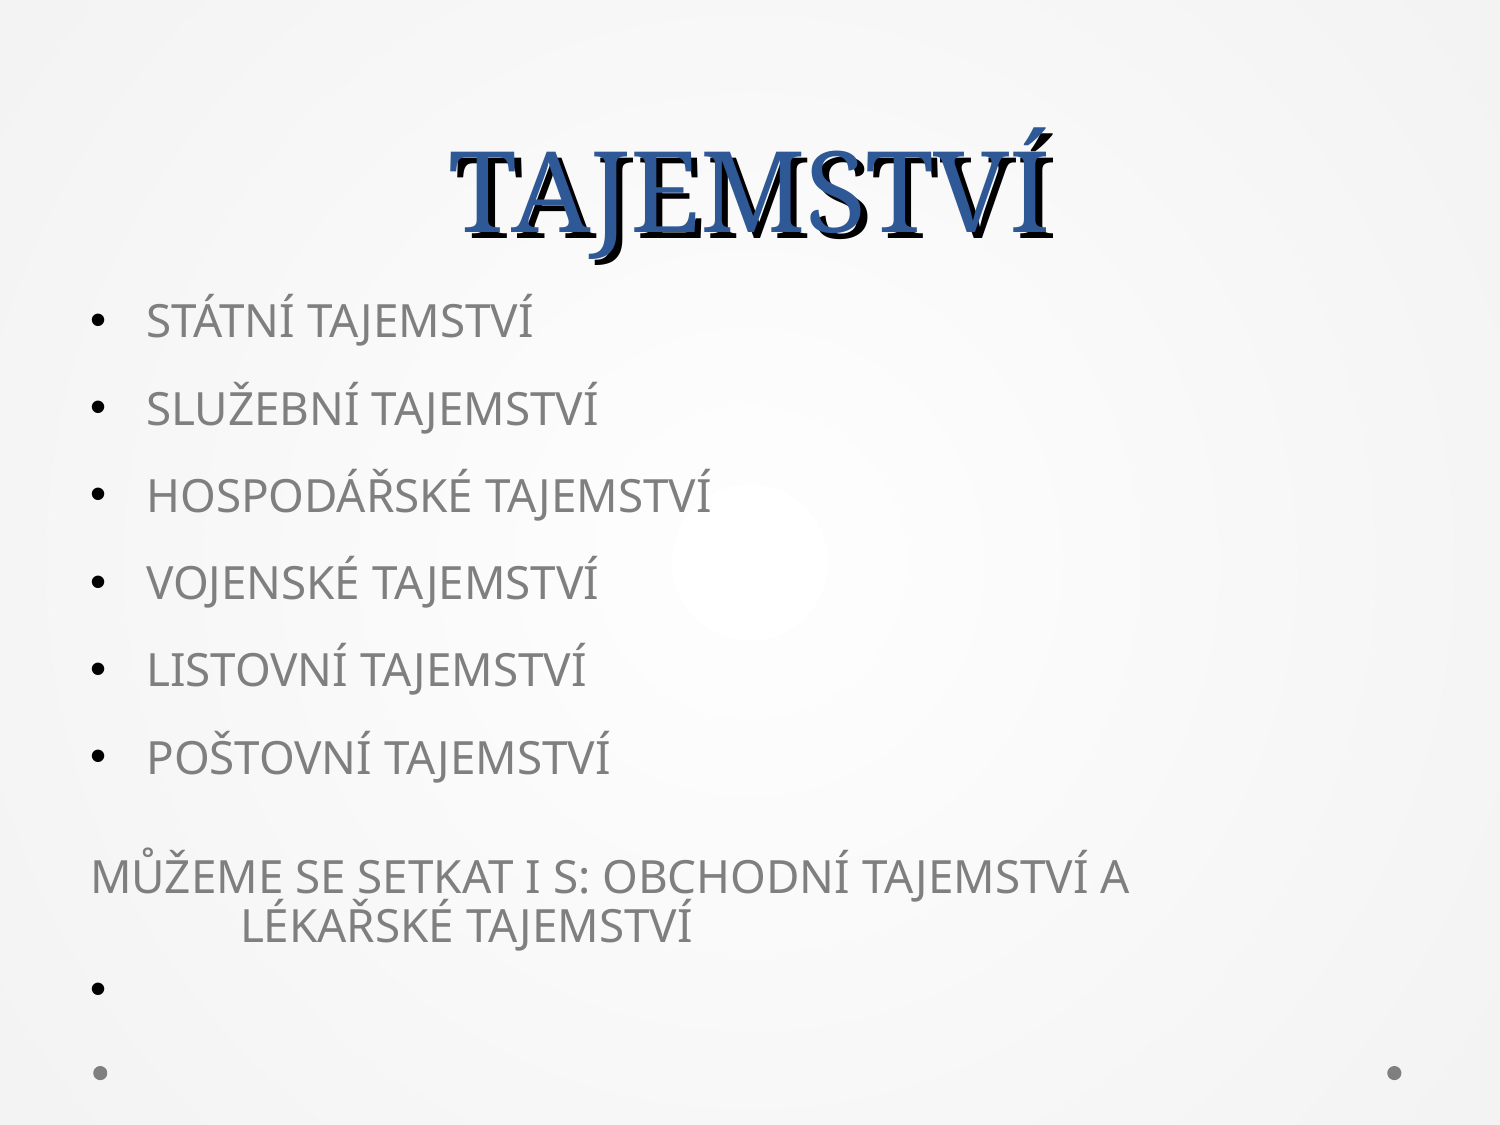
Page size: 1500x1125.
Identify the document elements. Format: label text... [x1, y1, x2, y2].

title TAJEMSTVÍ [75, 0, 1426, 262]
list STÁTNÍ TAJEMSTVÍ SLUŽEBNÍ TAJEMSTVÍ HOSPODÁŘSKÉ TAJEMSTVÍ VOJENSKÉ TAJEMSTVÍ LISTOVNÍ TAJEMSTVÍ POŠTOVNÍ TAJEMSTVÍ MŮŽEME SE SETKAT I S: OBCHODNÍ TAJEMSTVÍ A LÉKAŘSKÉ TAJEMSTVÍ [75, 262, 1426, 1005]
